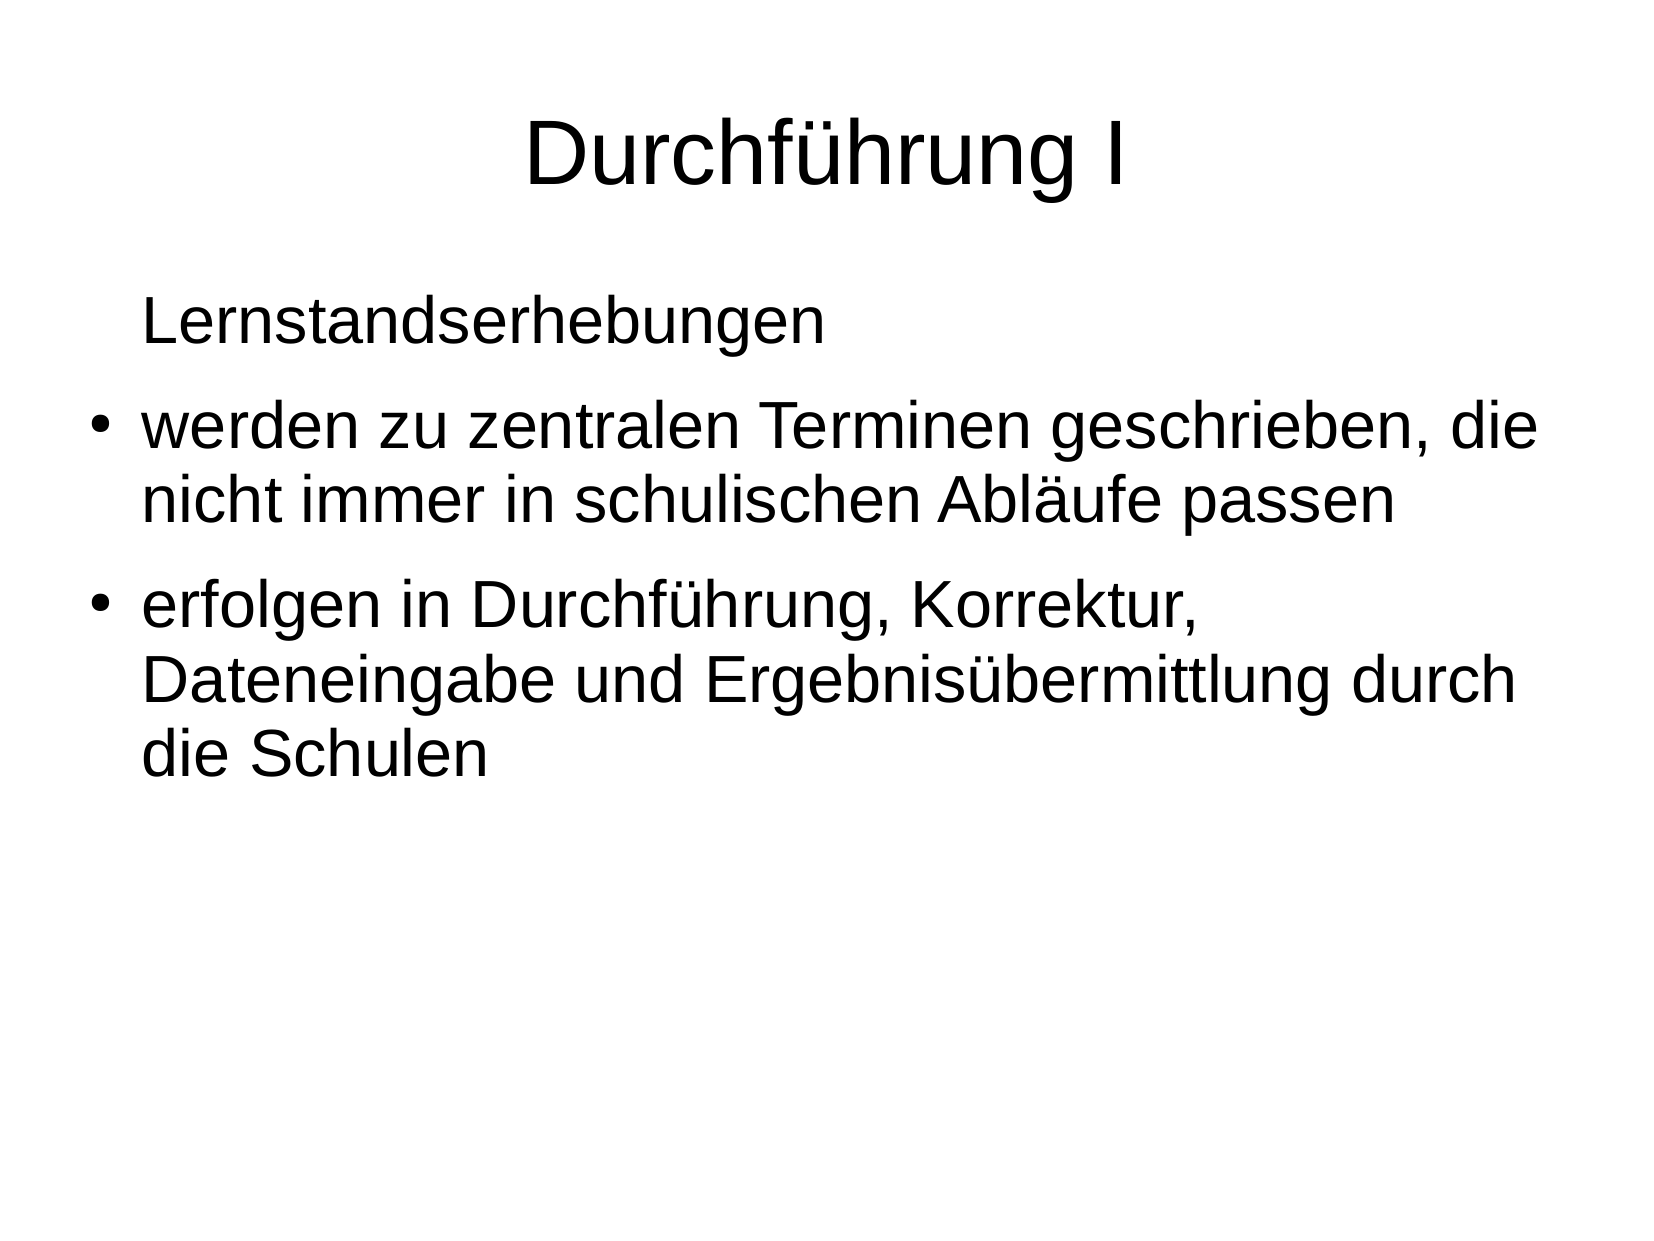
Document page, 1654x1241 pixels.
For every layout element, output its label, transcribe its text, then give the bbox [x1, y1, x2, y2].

title Durchführung I [82, 49, 1571, 257]
list Lernstandserhebungen werden zu zentralen Terminen geschrieben, die nicht immer in schulischen Abläufe passen erfolgen in Durchführung, Korrektur, Dateneingabe und Ergebnisübermittlung durch die Schulen [70, 283, 1560, 1003]
